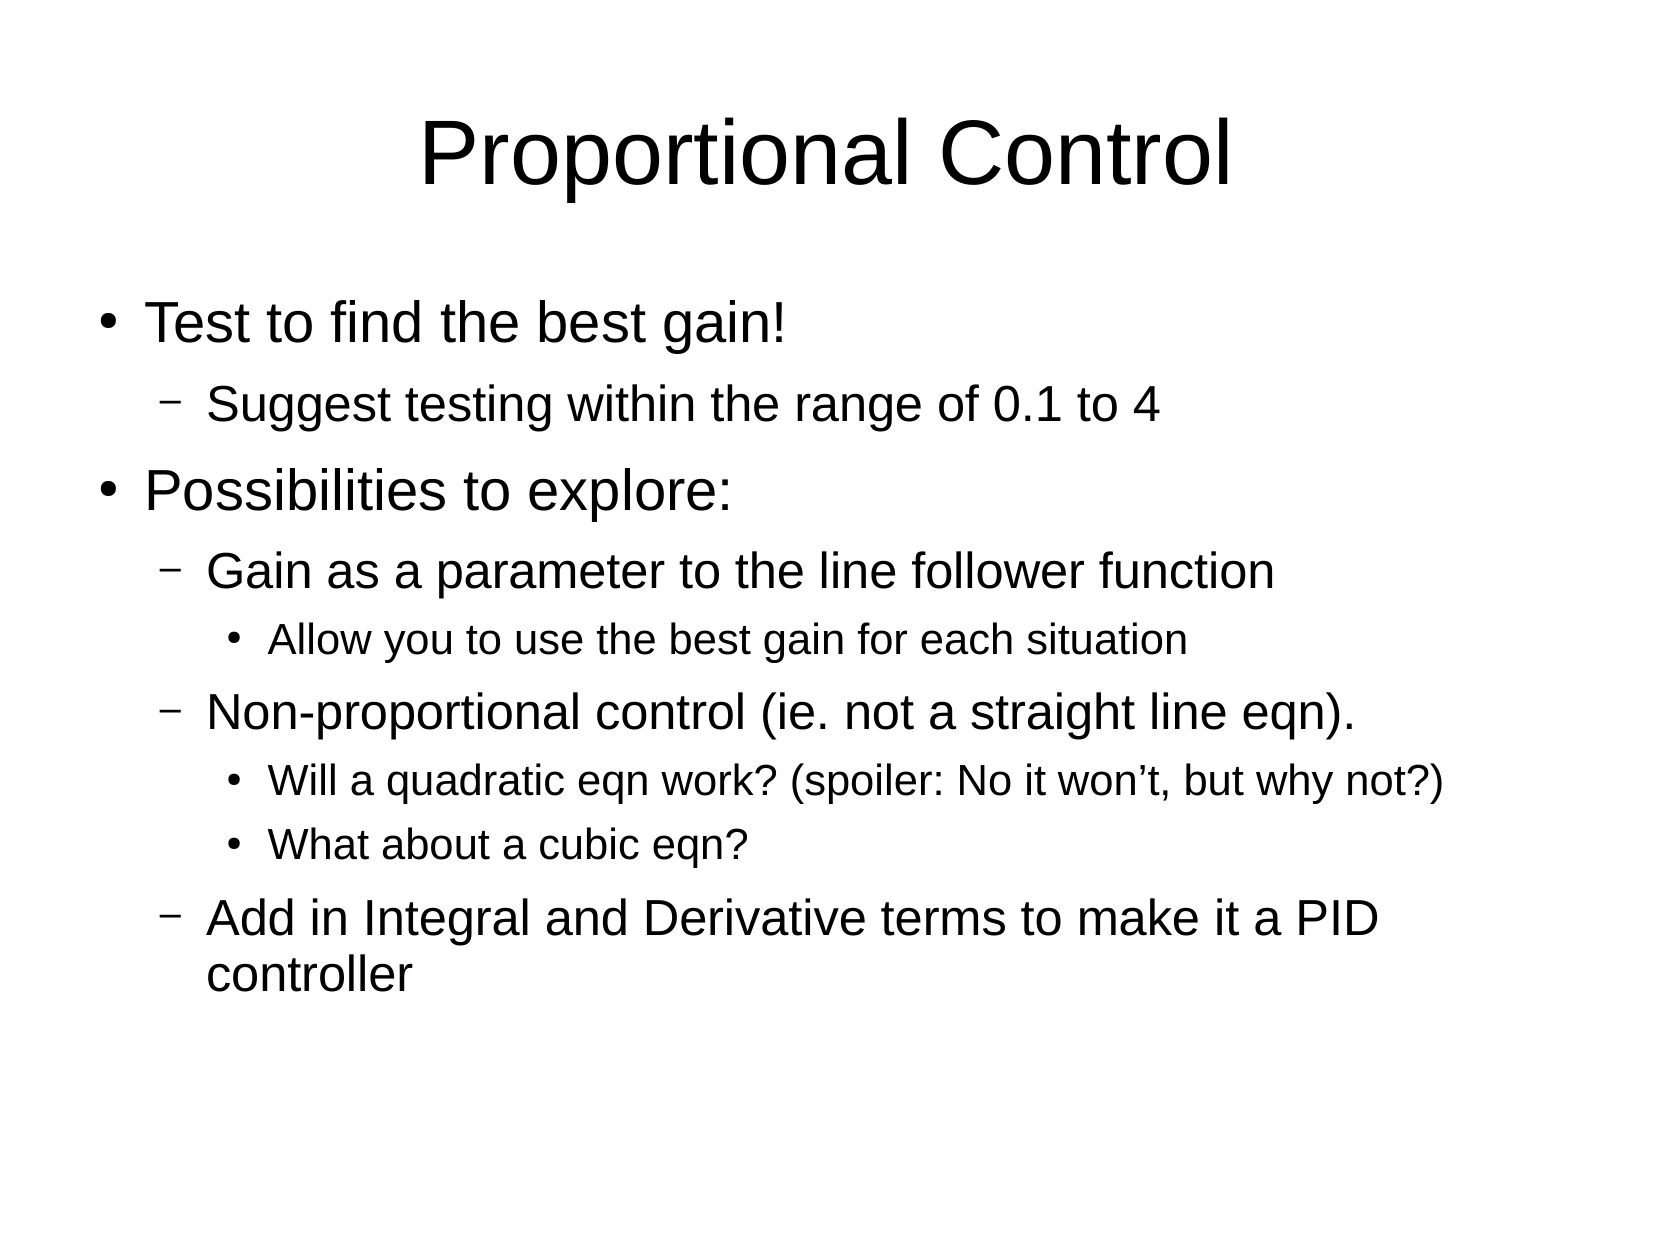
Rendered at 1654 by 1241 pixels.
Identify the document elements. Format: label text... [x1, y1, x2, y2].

title Proportional Control [82, 49, 1571, 257]
list Test to find the best gain! Suggest testing within the range of 0.1 to 4 Possibilities to explore: Gain as a parameter to the line follower function Allow you to use the best gain for each situation Non-proportional control (ie. not a straight line eqn). Will a quadratic eqn work? (spoiler: No it won’t, but why not?) What about a cubic eqn? Add in Integral and Derivative terms to make it a PID controller [82, 290, 1571, 1010]
